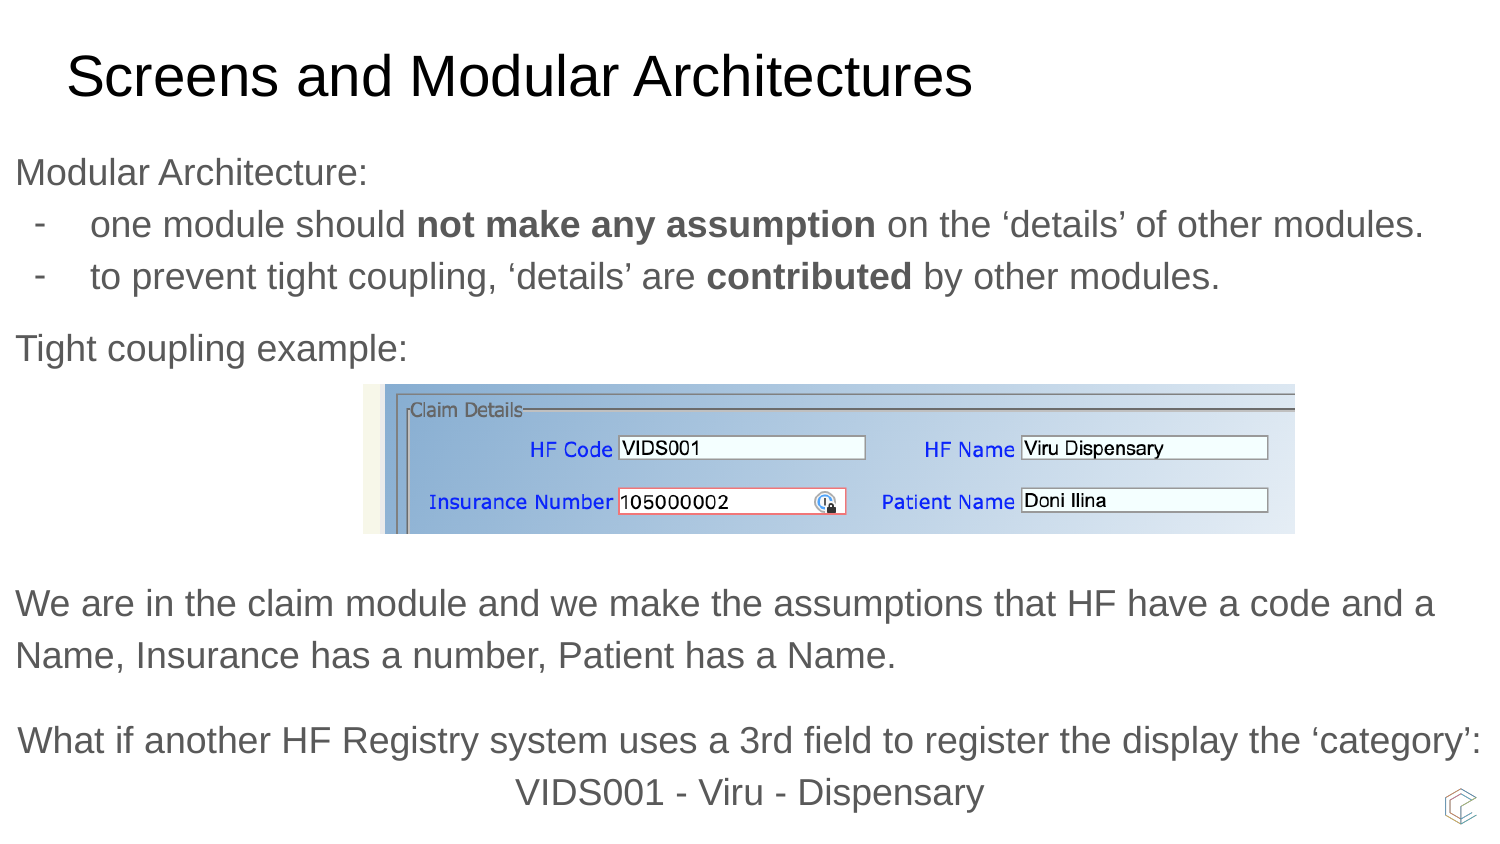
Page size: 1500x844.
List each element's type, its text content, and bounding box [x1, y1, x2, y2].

list Modular Architecture: one module should not make any assumption on the ‘details’ of other modules. to prevent tight coupling, ‘details’ are contributed by other modules. Tight coupling example: We are in the claim module and we make the assumptions that HF have a code and a Name, Insurance has a number, Patient has a Name. What if another HF Registry system uses a 3rd field to register the display the ‘category’: VIDS001 - Viru - Dispensary [0, 126, 1500, 687]
title Screens and Modular Architectures [51, 23, 1449, 117]
picture [1441, 784, 1481, 829]
picture [363, 384, 1295, 534]
